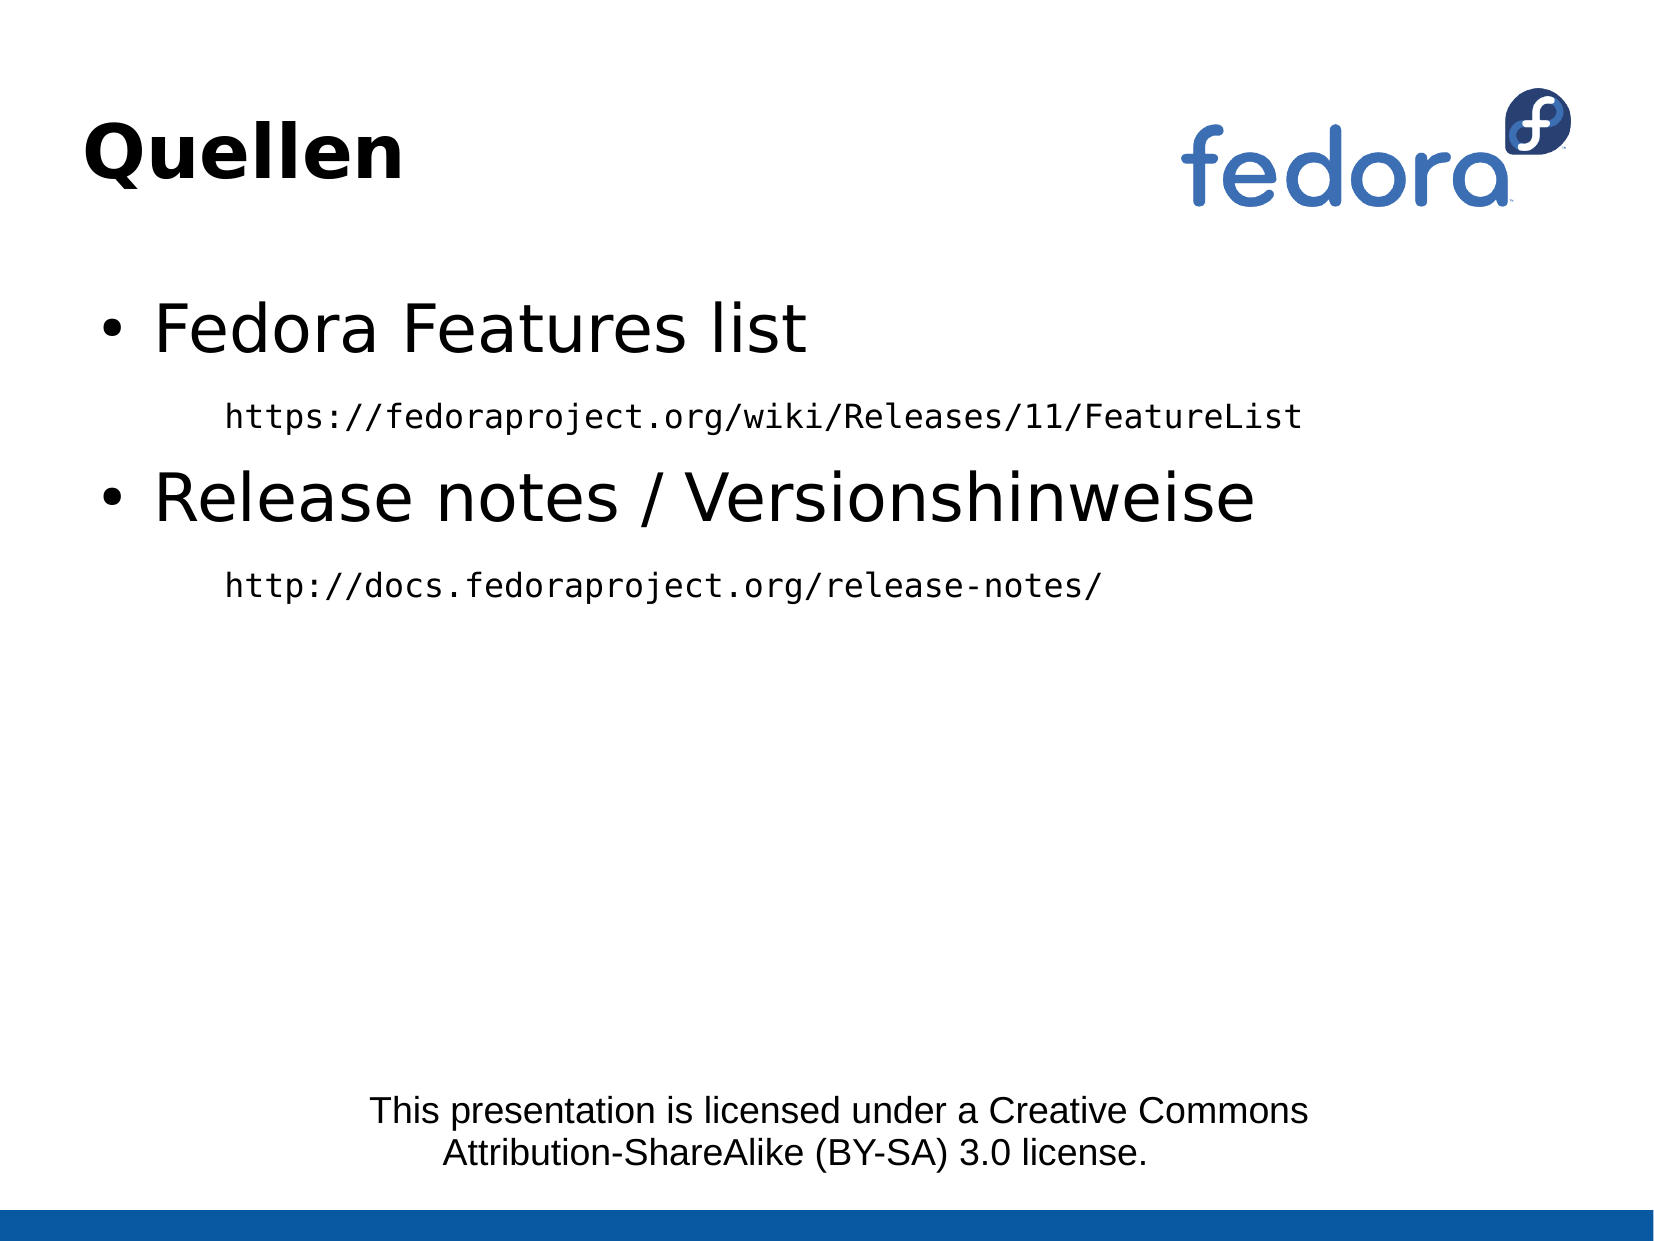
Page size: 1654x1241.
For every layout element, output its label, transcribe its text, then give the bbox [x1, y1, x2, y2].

text_box This presentation is licensed under a Creative Commons Attribution-ShareAlike (BY-SA) 3.0 license. [354, 1082, 1325, 1182]
list Fedora Features list https://fedoraproject.org/wiki/Releases/11/FeatureList Release notes / Versionshinweise http://docs.fedoraproject.org/release-notes/ [82, 290, 1571, 1109]
picture [0, 1210, 1654, 1241]
title Quellen [82, 49, 1182, 257]
picture [1182, 88, 1571, 207]
